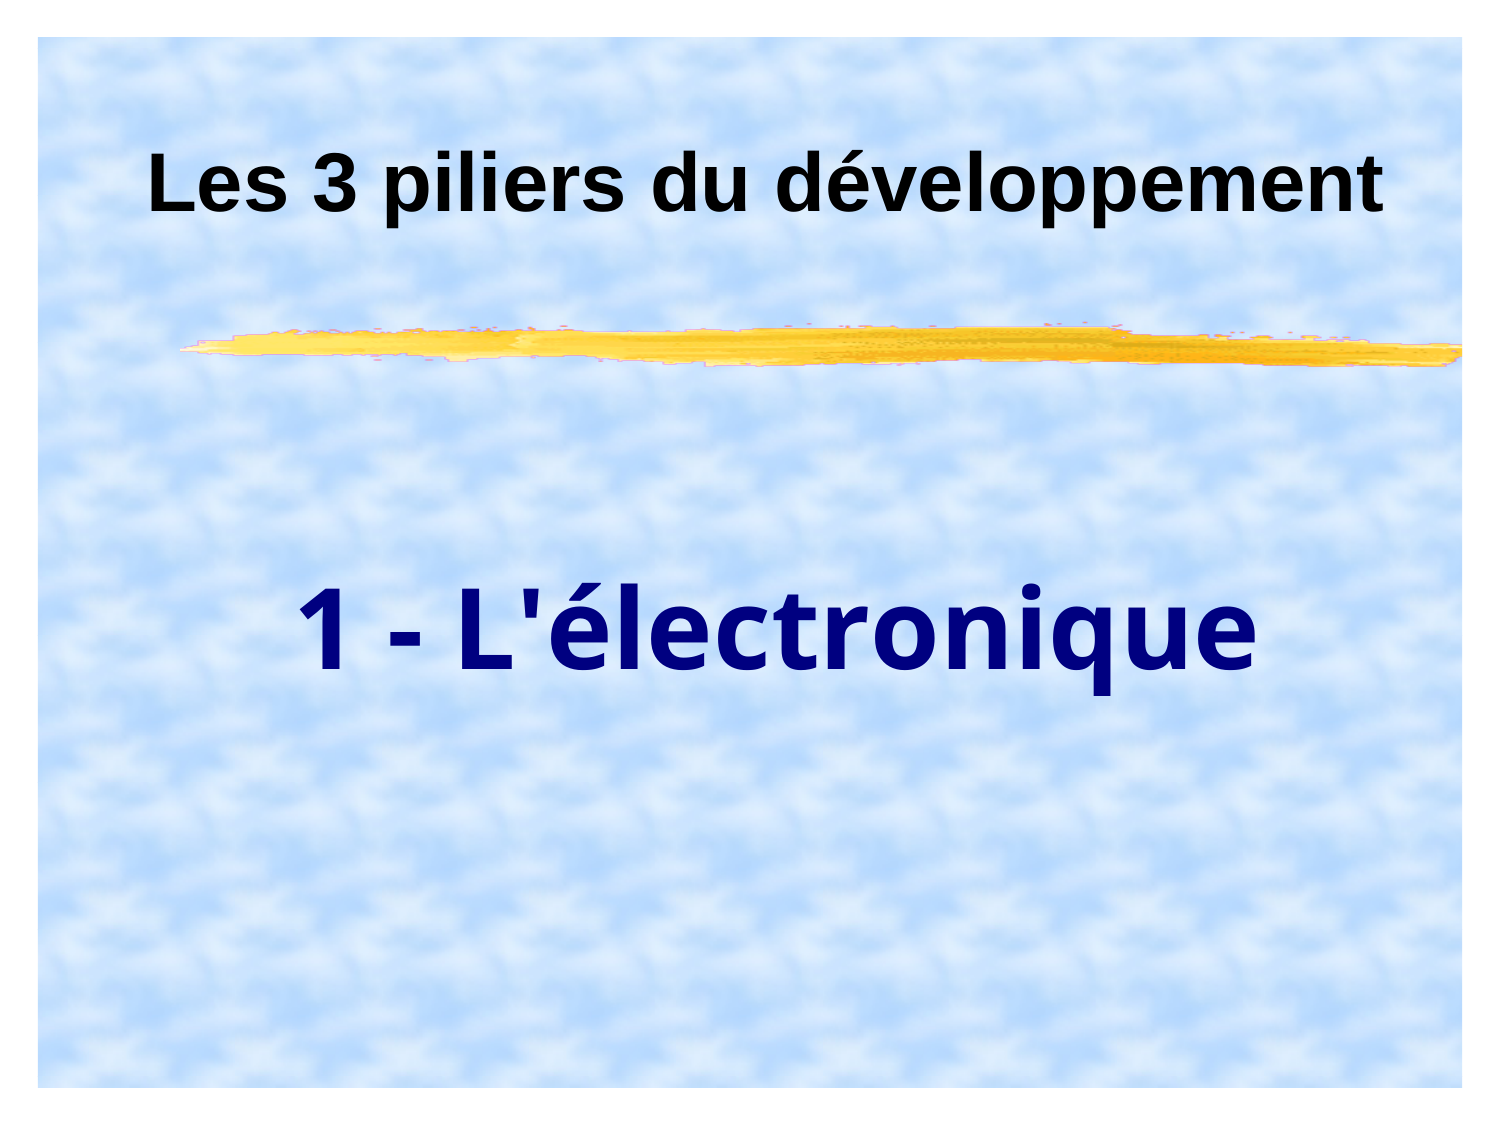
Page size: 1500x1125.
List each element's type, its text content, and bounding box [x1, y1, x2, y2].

subtitle 1 - L'électronique [89, 491, 1430, 761]
title Les 3 piliers du développement [145, 66, 1416, 300]
picture [37, 37, 1463, 1088]
